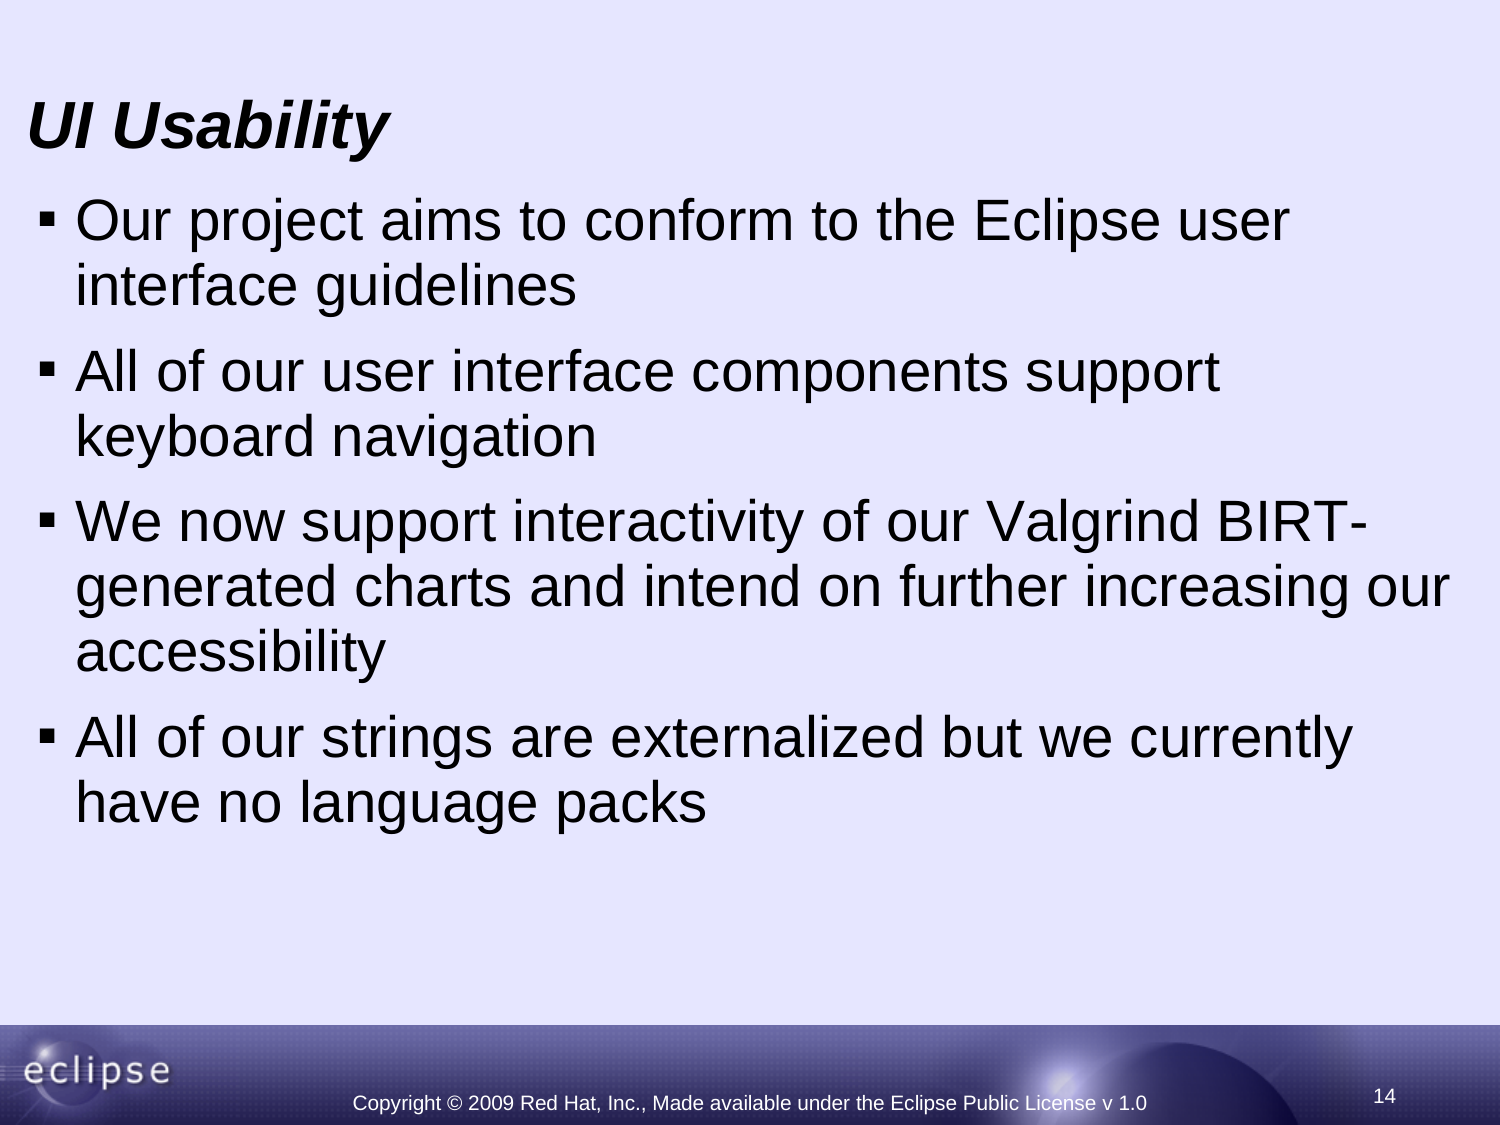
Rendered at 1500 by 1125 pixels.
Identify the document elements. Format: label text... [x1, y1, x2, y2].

list Our project aims to conform to the Eclipse user interface guidelines All of our user interface components support keyboard navigation We now support interactivity of our Valgrind BIRT-generated charts and intend on further increasing our accessibility All of our strings are externalized but we currently have no language packs [37, 187, 1463, 1021]
title UI Usability [26, 84, 1474, 172]
picture [0, 1025, 1500, 1125]
